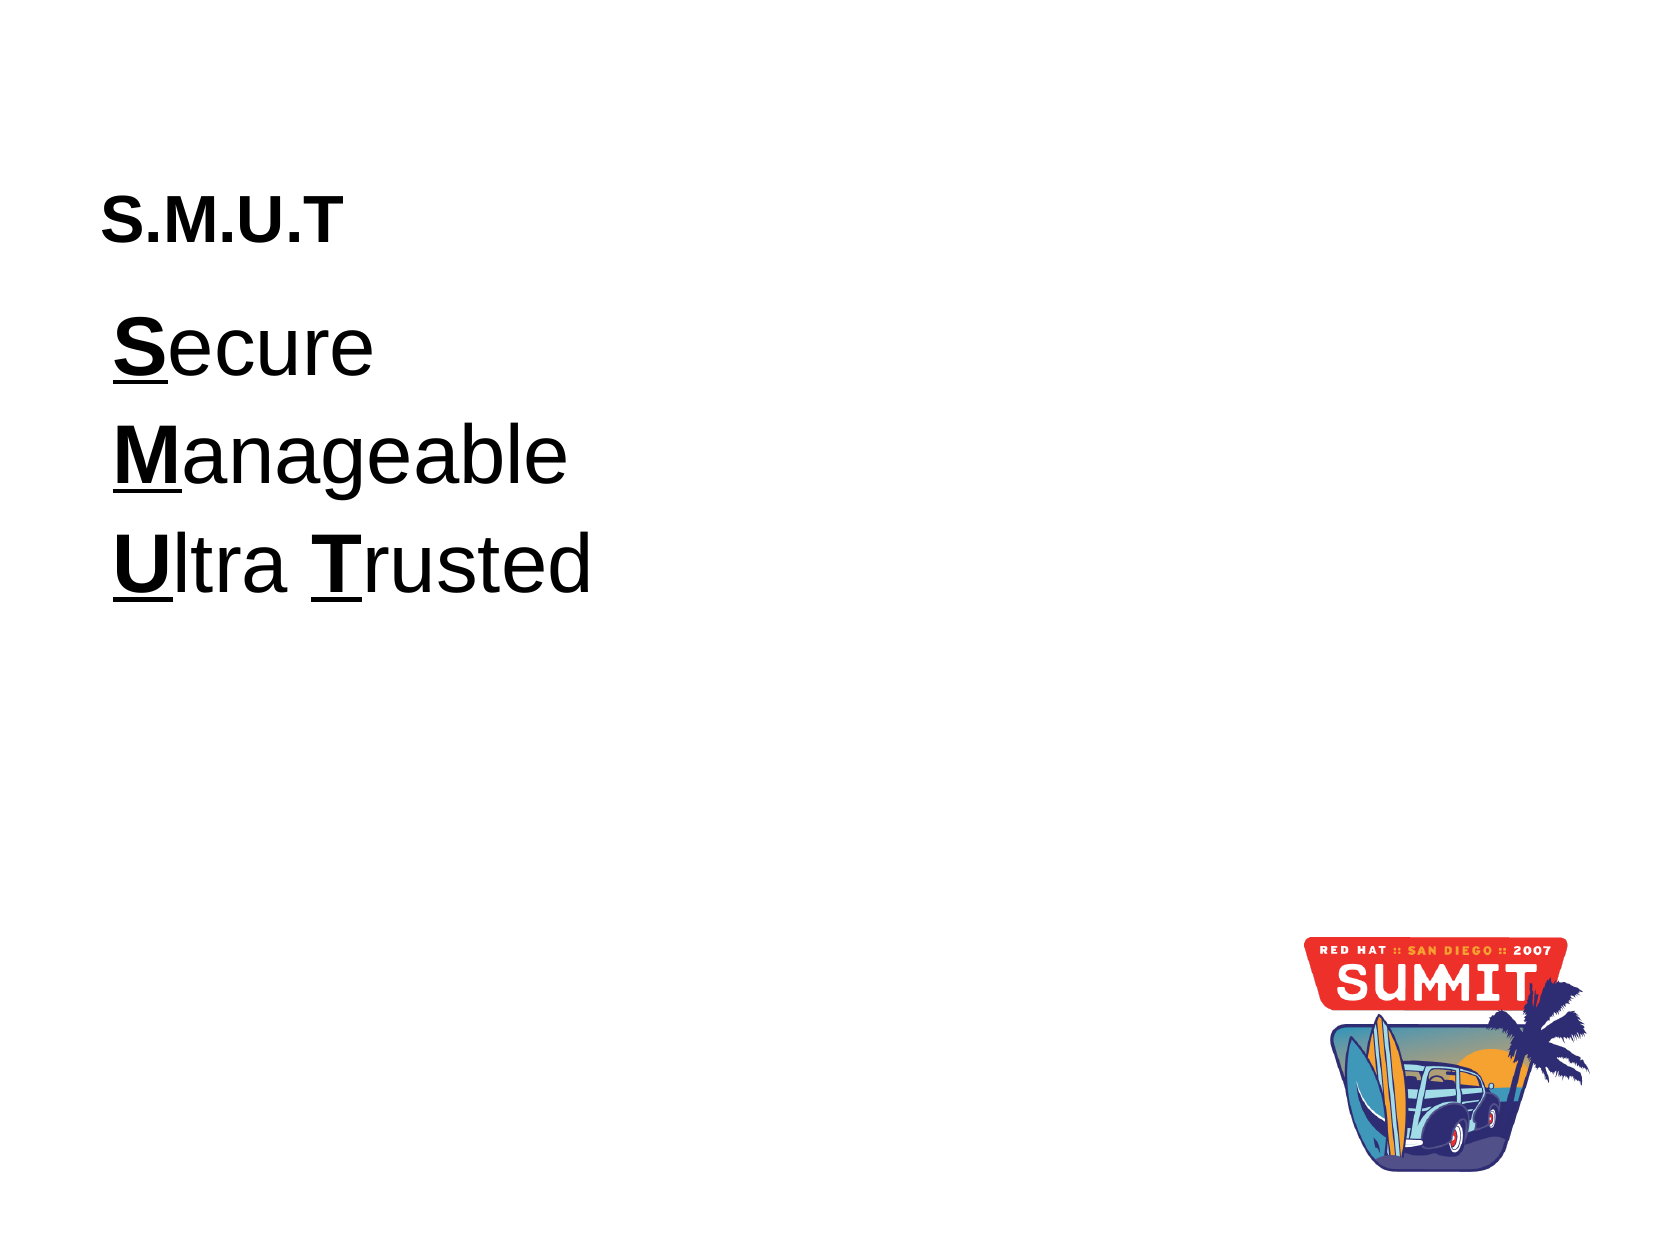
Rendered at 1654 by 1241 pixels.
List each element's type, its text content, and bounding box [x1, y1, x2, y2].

title S.M.U.T [100, 164, 1506, 275]
picture [1304, 937, 1590, 1172]
list Secure Manageable Ultra Trusted [112, 300, 1519, 1169]
